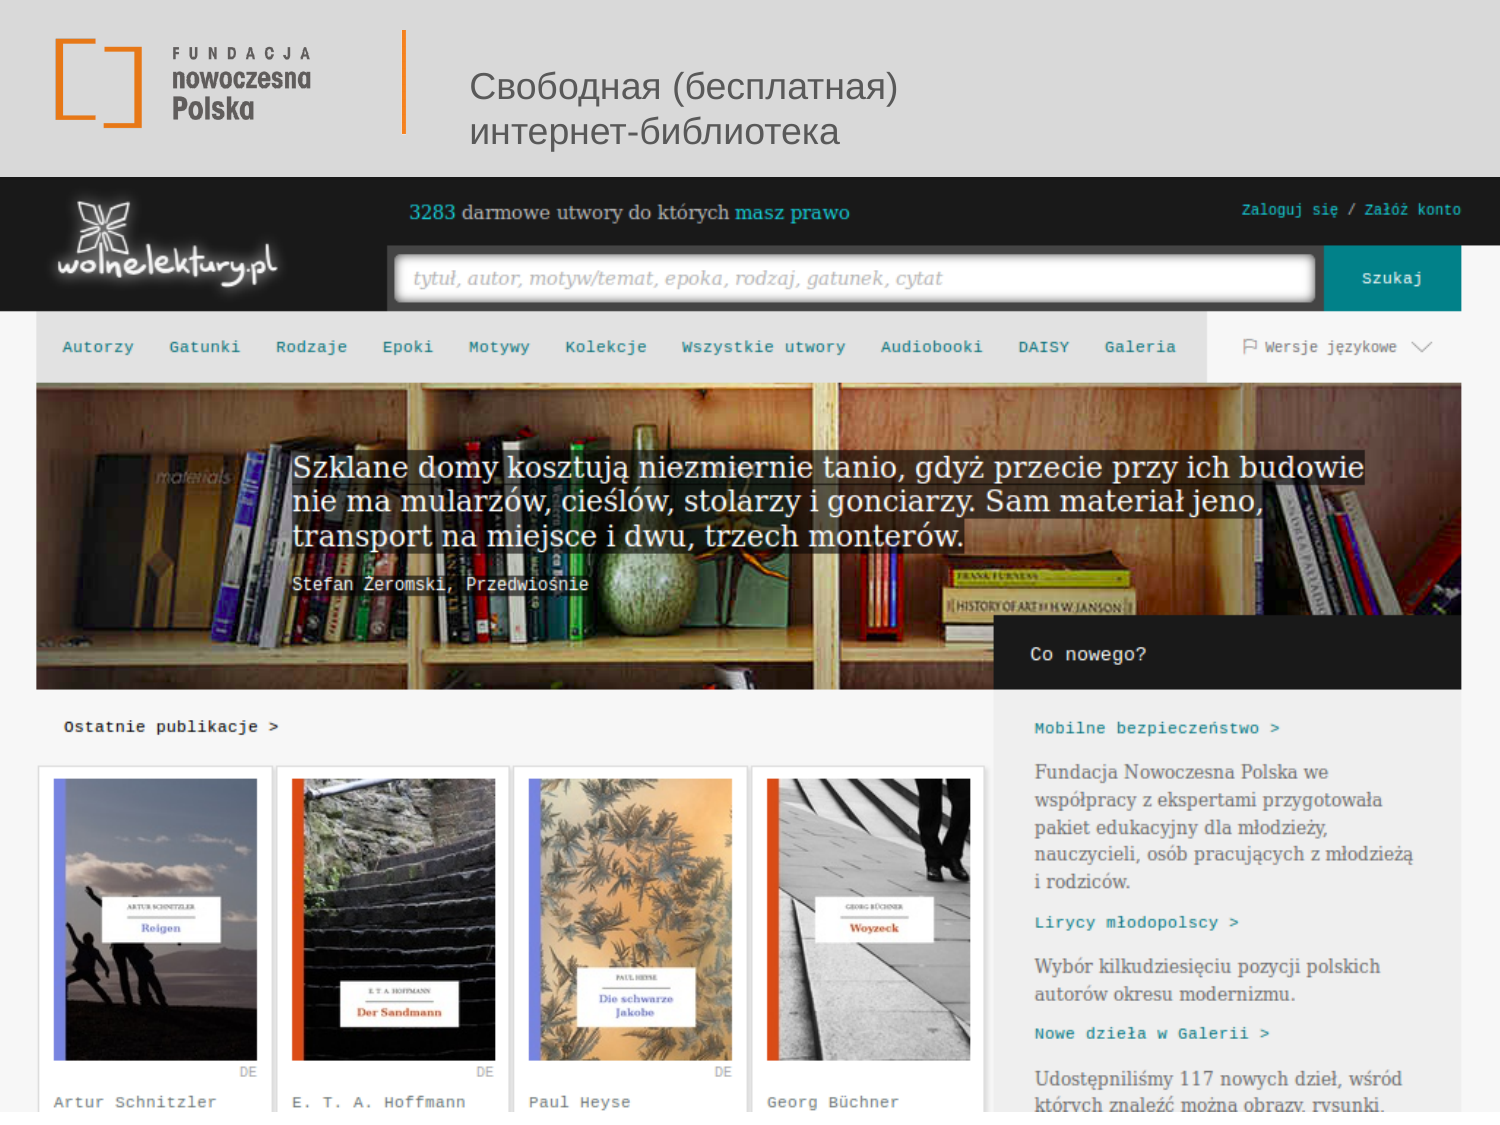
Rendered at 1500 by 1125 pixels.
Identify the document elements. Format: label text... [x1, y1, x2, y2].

text_box Свободная (бесплатная) интернет-библиотека [454, 54, 1046, 160]
picture [395, 30, 422, 145]
picture [0, 177, 1500, 1112]
picture [53, 30, 313, 140]
text_box [0, 0, 1500, 177]
